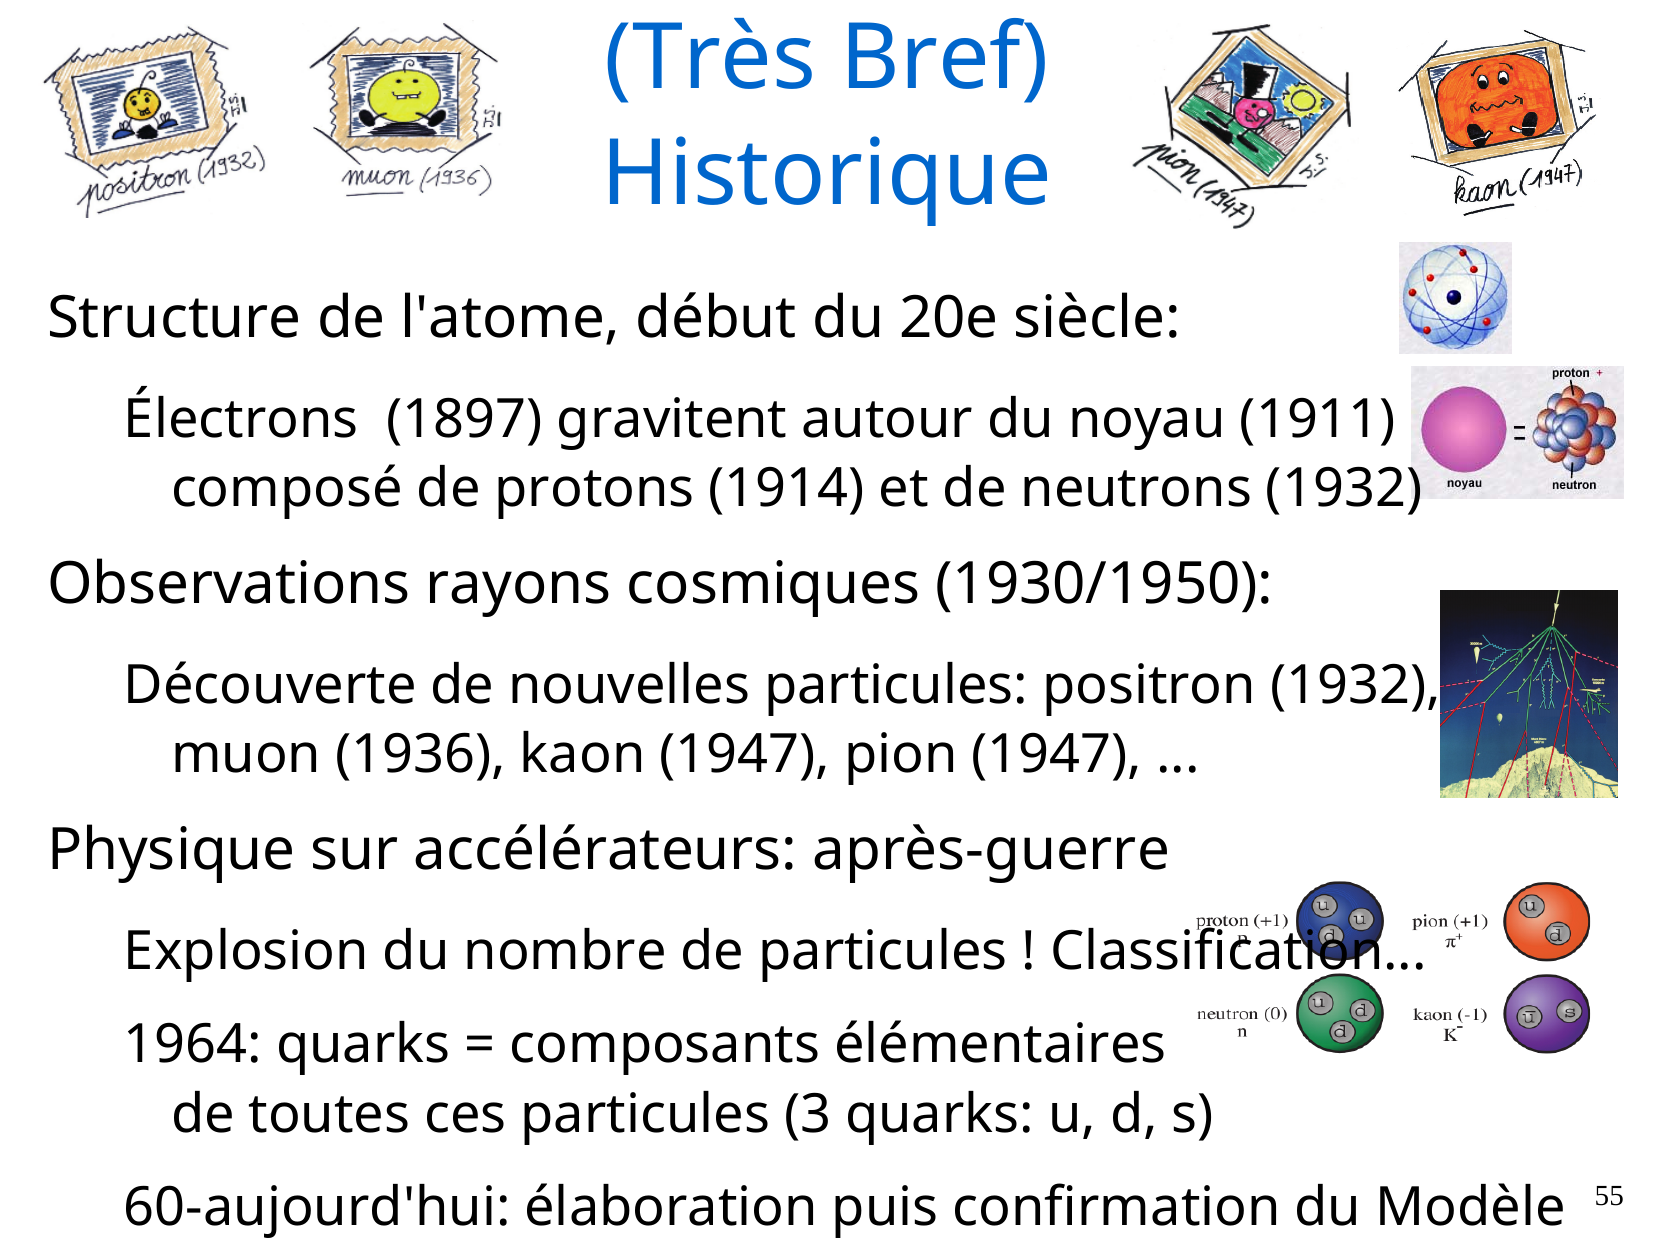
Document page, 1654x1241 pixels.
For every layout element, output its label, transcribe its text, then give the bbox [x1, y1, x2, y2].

list Structure de l'atome, début du 20e siècle: Électrons (1897) gravitent autour du noyau (1911) composé de protons (1914) et de neutrons (1932)‏ Observations rayons cosmiques (1930/1950): Découverte de nouvelles particules: positron (1932), muon (1936), kaon (1947), pion (1947), ... Physique sur accélérateurs: après-guerre Explosion du nombre de particules ! Classification... 1964: quarks = composants élémentaires de toutes ces particules (3 quarks: u, d, s)‏ 60-aujourd'hui: élaboration puis confirmation du Modèle Standard. Seule particule manquante: Boson de Higgs [29, 278, 1595, 1209]
picture [301, 17, 509, 201]
picture [1127, 23, 1359, 231]
picture [1399, 242, 1512, 278]
picture [1595, 590, 1618, 798]
title (Très Bref) Historique [0, 8, 1654, 215]
picture [33, 22, 272, 218]
picture [1595, 366, 1624, 499]
picture [1393, 29, 1601, 219]
